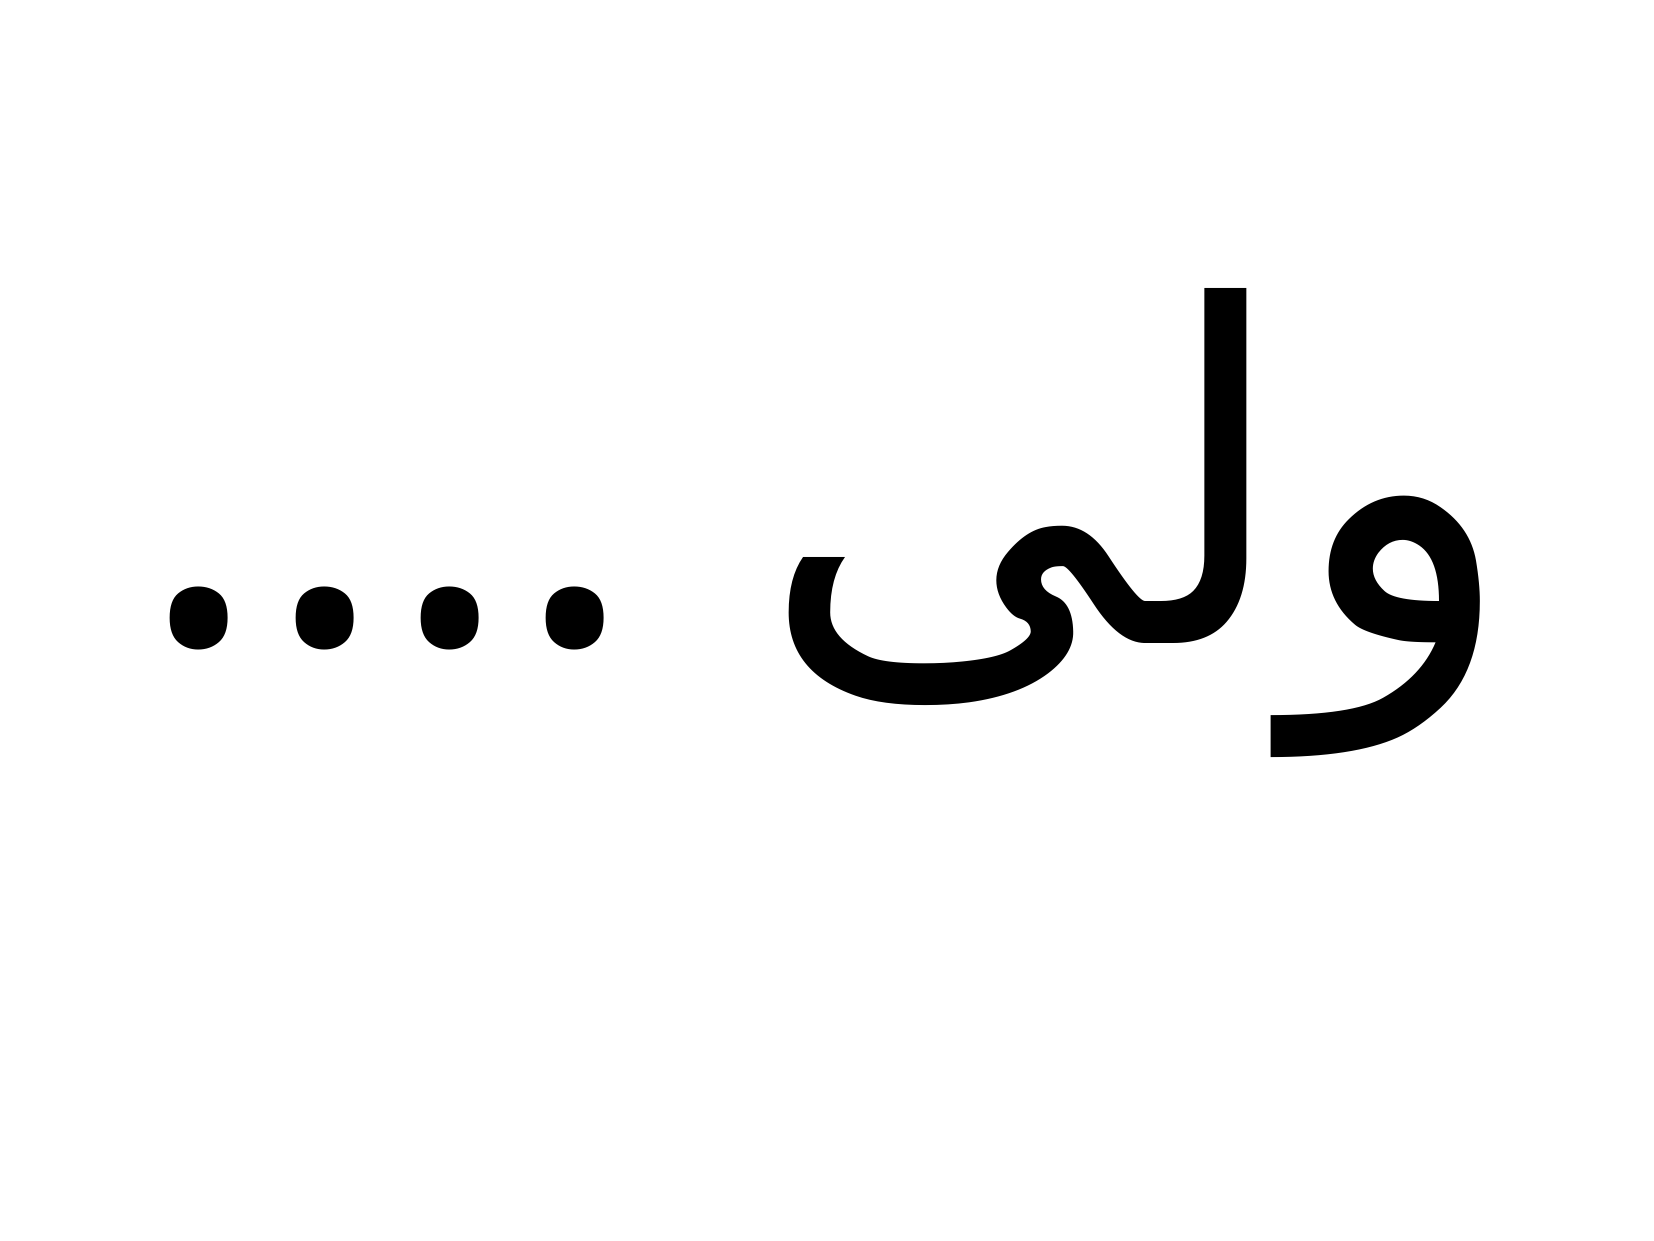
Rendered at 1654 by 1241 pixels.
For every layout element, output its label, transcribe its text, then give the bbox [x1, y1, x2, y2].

subtitle ولی .... [82, 49, 1571, 1010]
